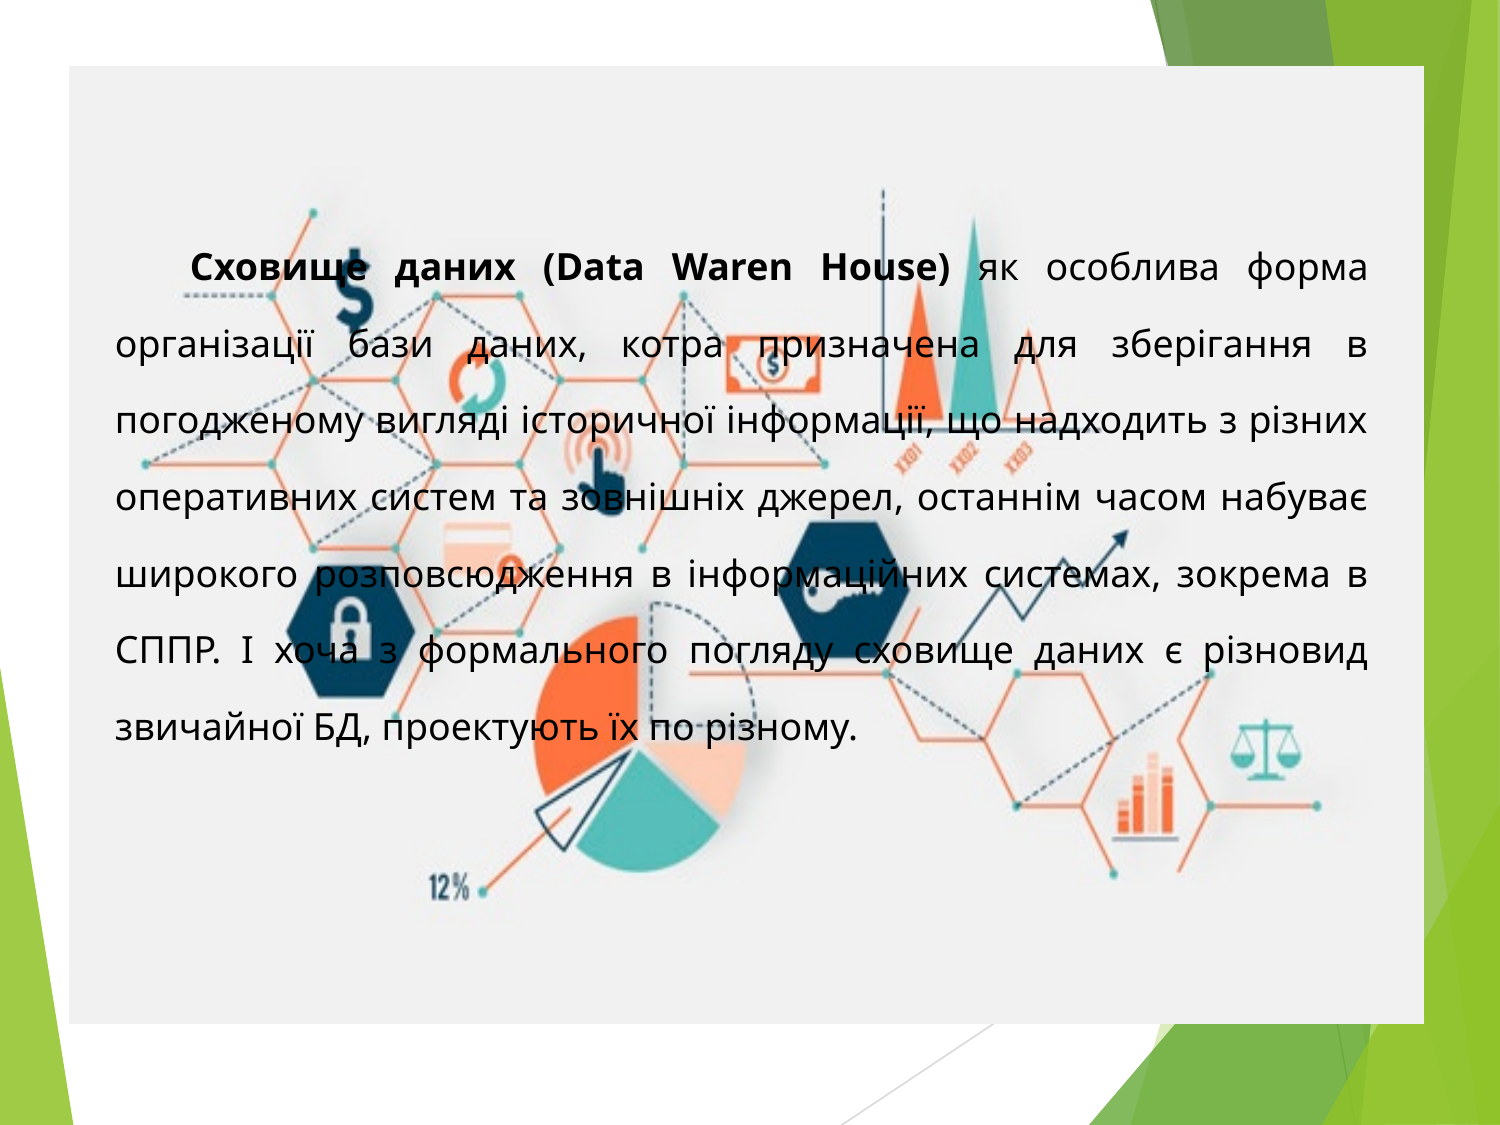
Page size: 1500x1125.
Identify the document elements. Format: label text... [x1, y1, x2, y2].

text_box Сховище даних (Data Waren House) як особлива форма організації бази даних, котра призначена для зберігання в погодженому вигляді історичної інформації, що надходить з різних оперативних систем та зовнішніх джерел, останнім часом набуває широкого розповсюдження в інформаційних системах, зокрема в СППР. І хоча з формального погляду сховище даних є різновид звичайної БД, проектують їх по різному. [100, 208, 1447, 759]
picture [69, 66, 1424, 1024]
